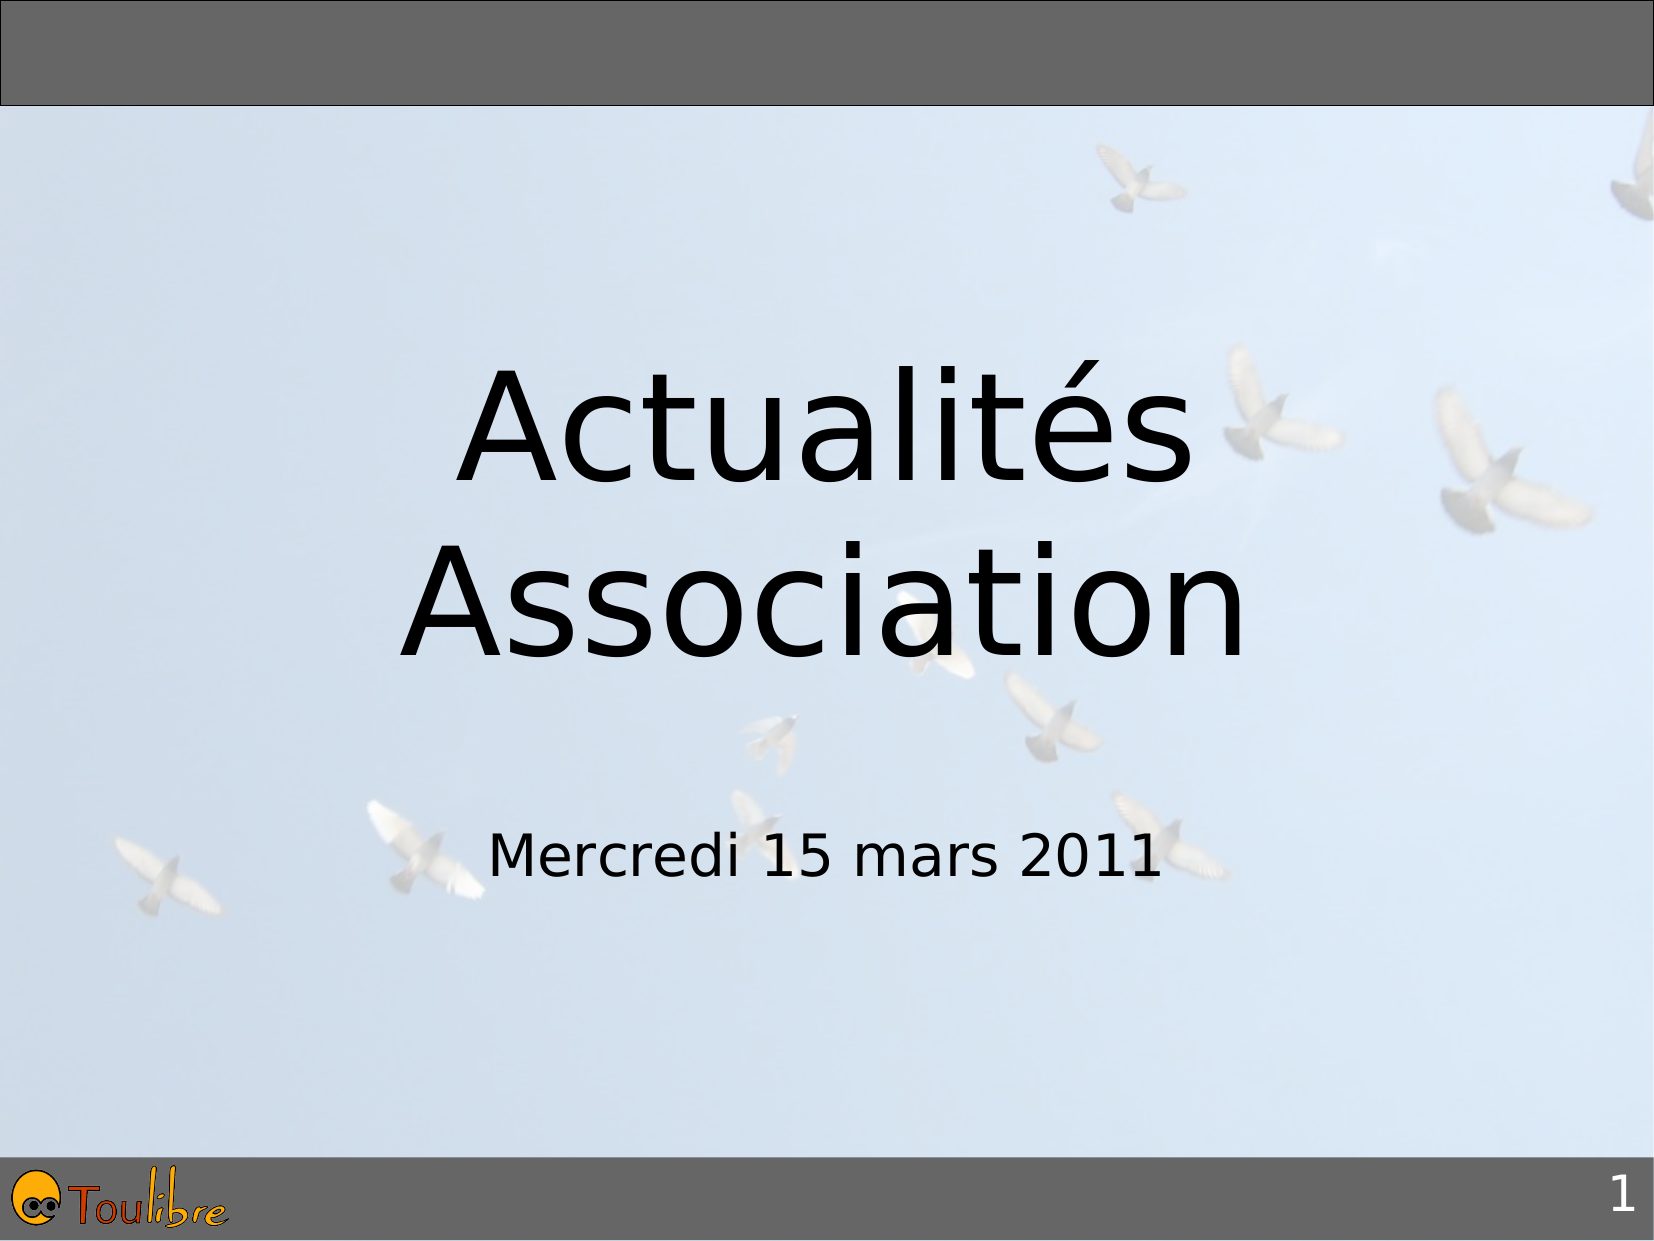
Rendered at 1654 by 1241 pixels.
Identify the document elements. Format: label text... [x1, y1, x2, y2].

picture [11, 1165, 229, 1228]
text_box Actualités Association Mercredi 15 mars 2011 [0, 334, 1654, 898]
